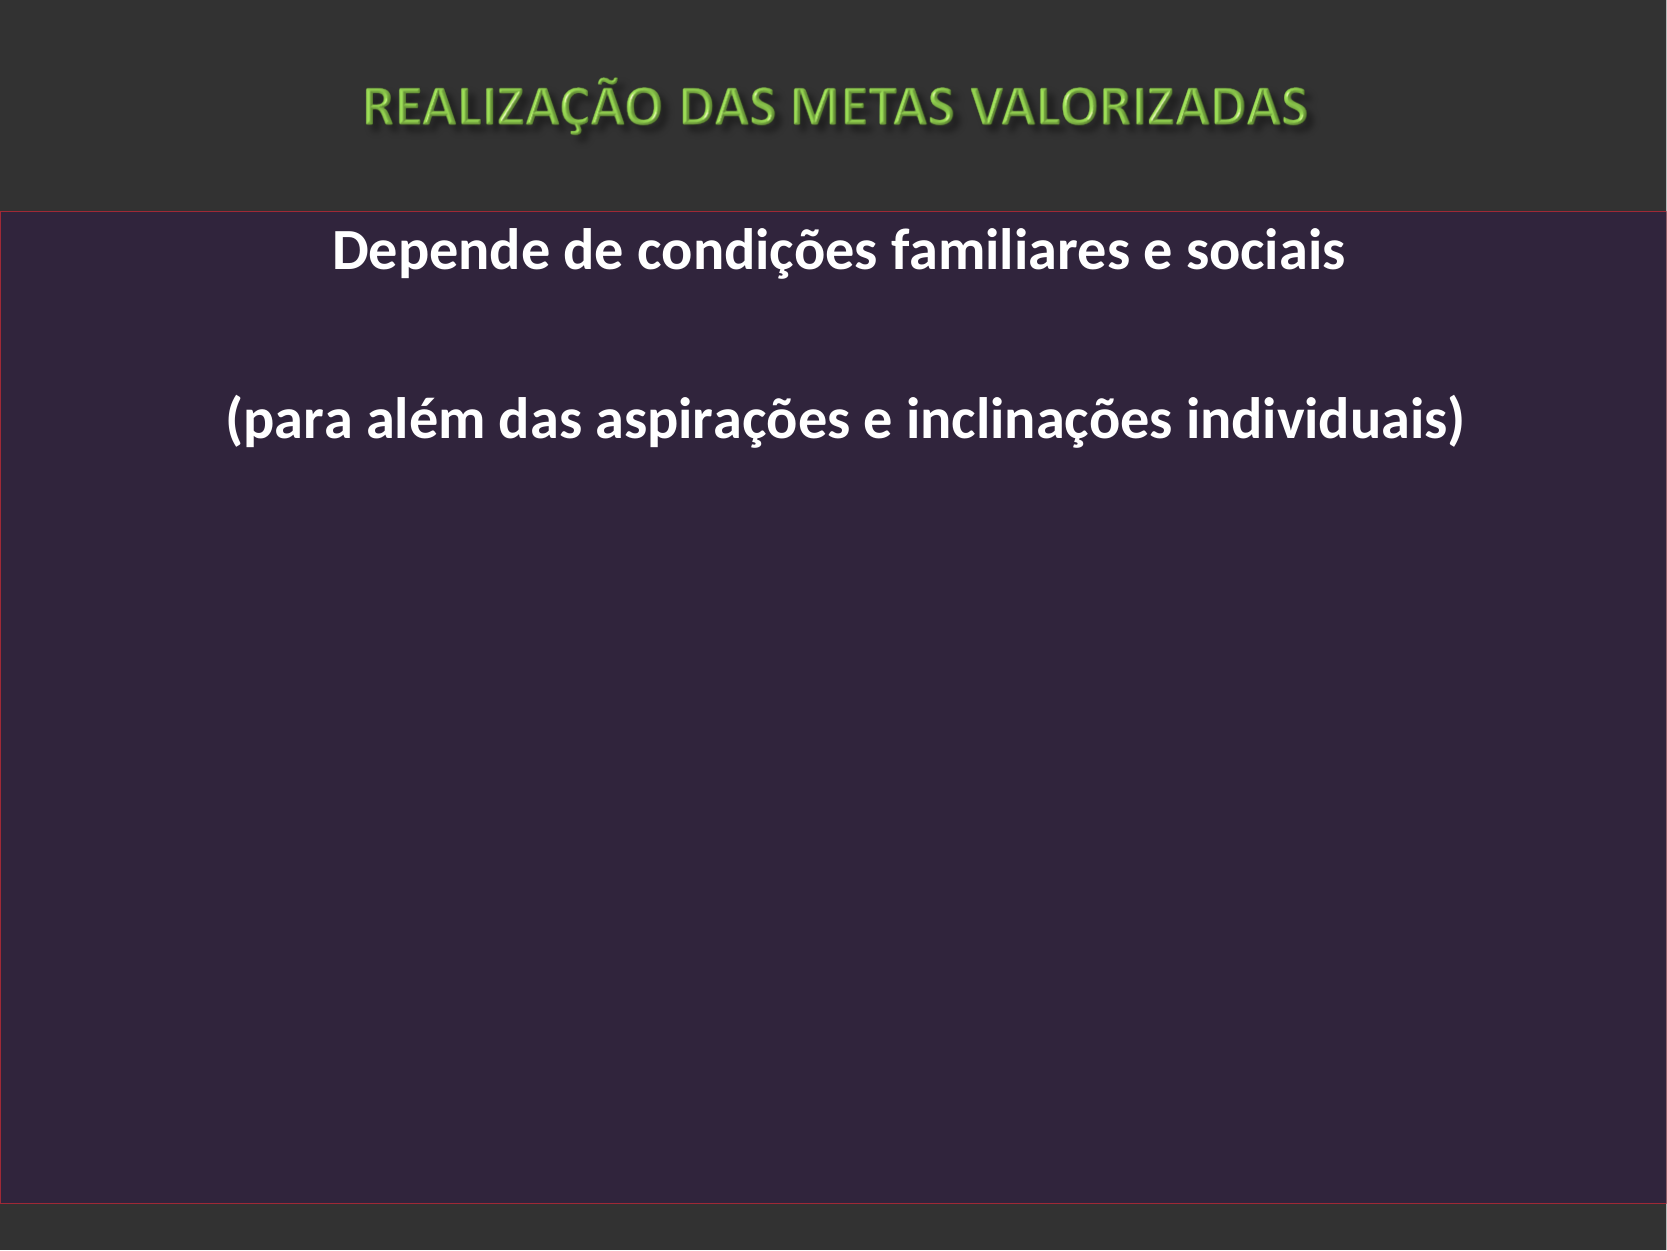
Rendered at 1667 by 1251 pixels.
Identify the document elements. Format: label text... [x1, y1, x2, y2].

list Depende de condições familiares e sociais (para além das aspirações e inclinações individuais) [0, 211, 1667, 1204]
text_box [0, 0, 1667, 211]
